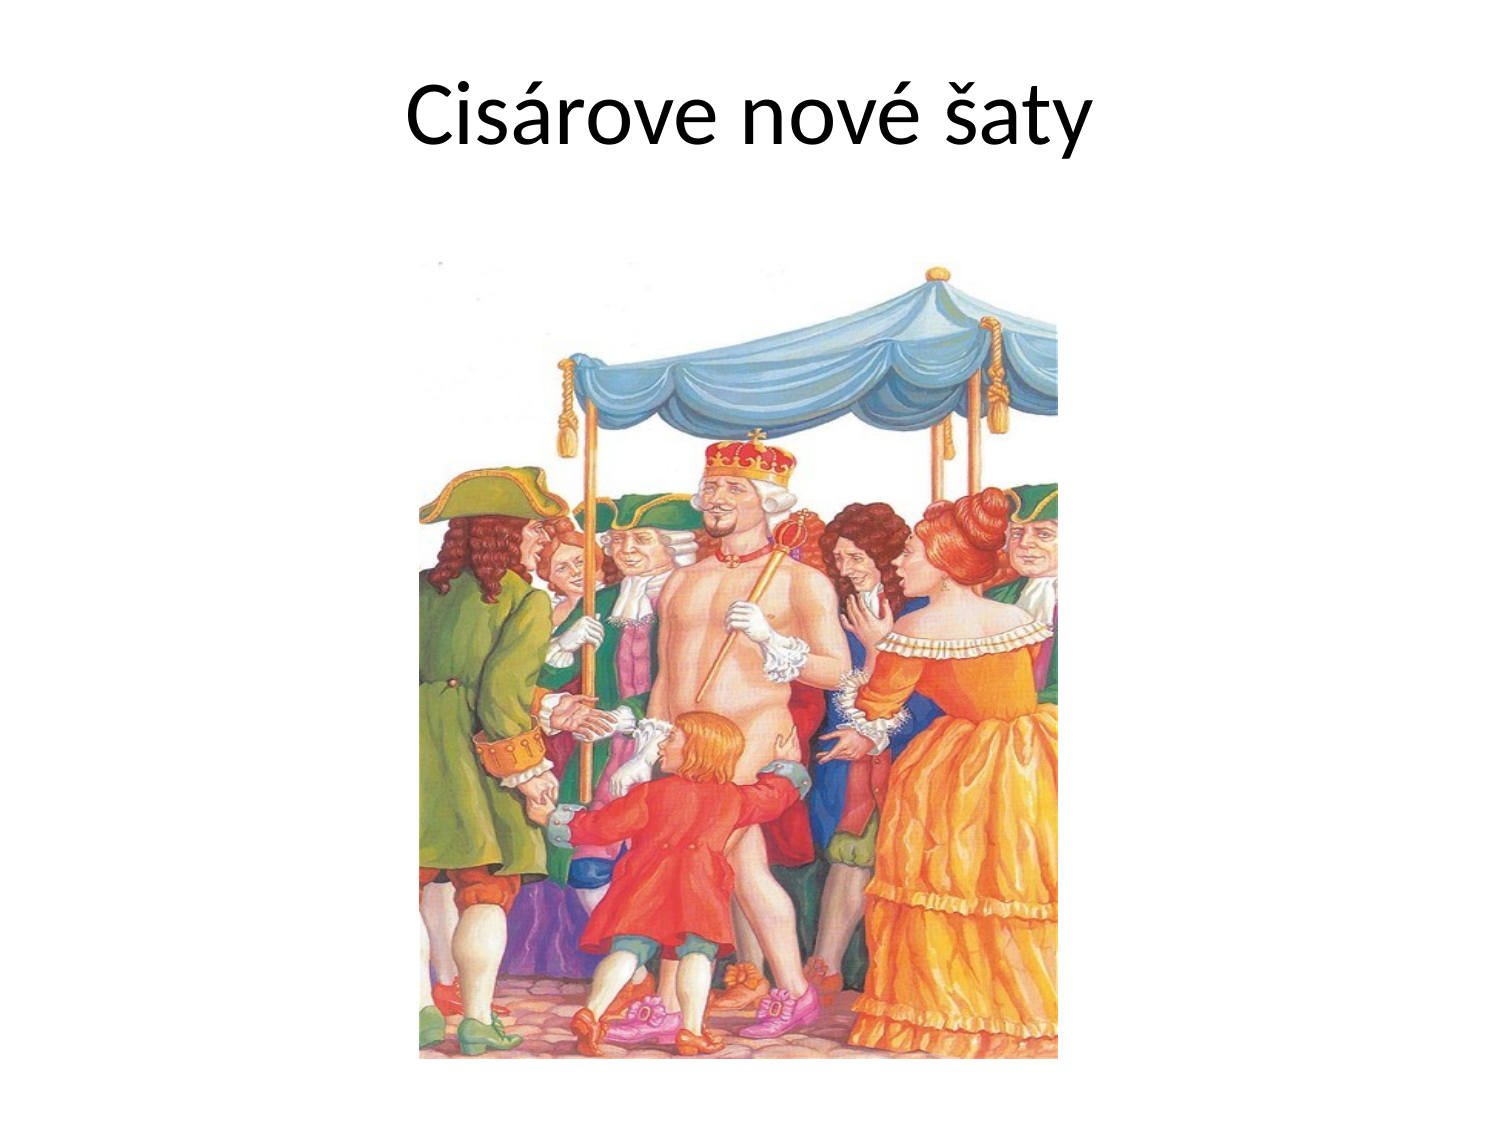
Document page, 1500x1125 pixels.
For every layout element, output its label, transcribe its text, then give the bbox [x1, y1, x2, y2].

title Cisárove nové šaty [75, 45, 1425, 233]
picture [419, 262, 1058, 1059]
